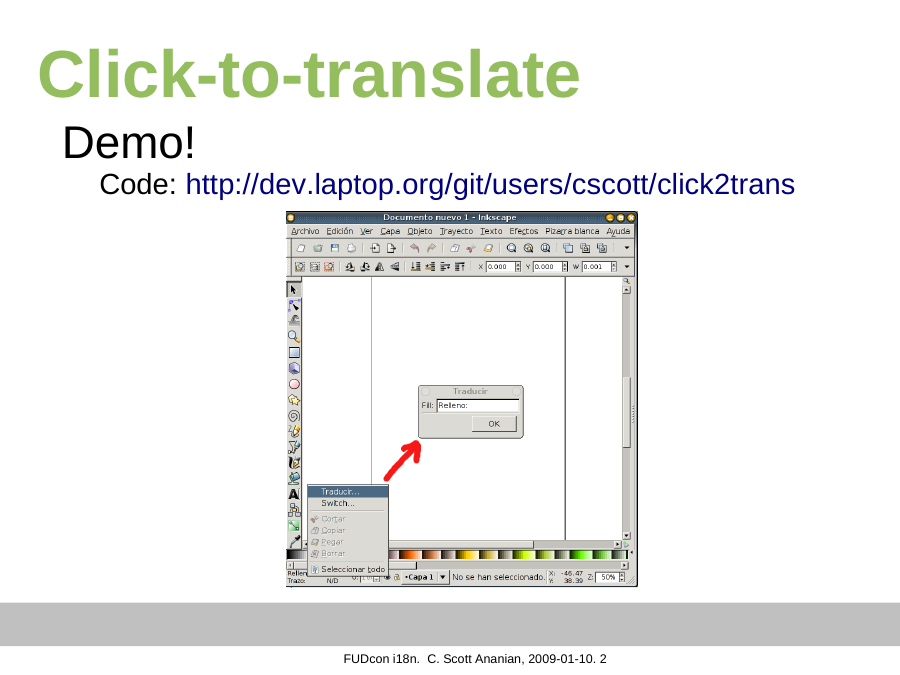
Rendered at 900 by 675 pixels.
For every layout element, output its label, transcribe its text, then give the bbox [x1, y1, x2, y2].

list Demo! Code: http://dev.laptop.org/git/users/cscott/click2trans [61, 117, 844, 675]
title Click-to-translate [37, 37, 856, 226]
picture [286, 211, 638, 588]
